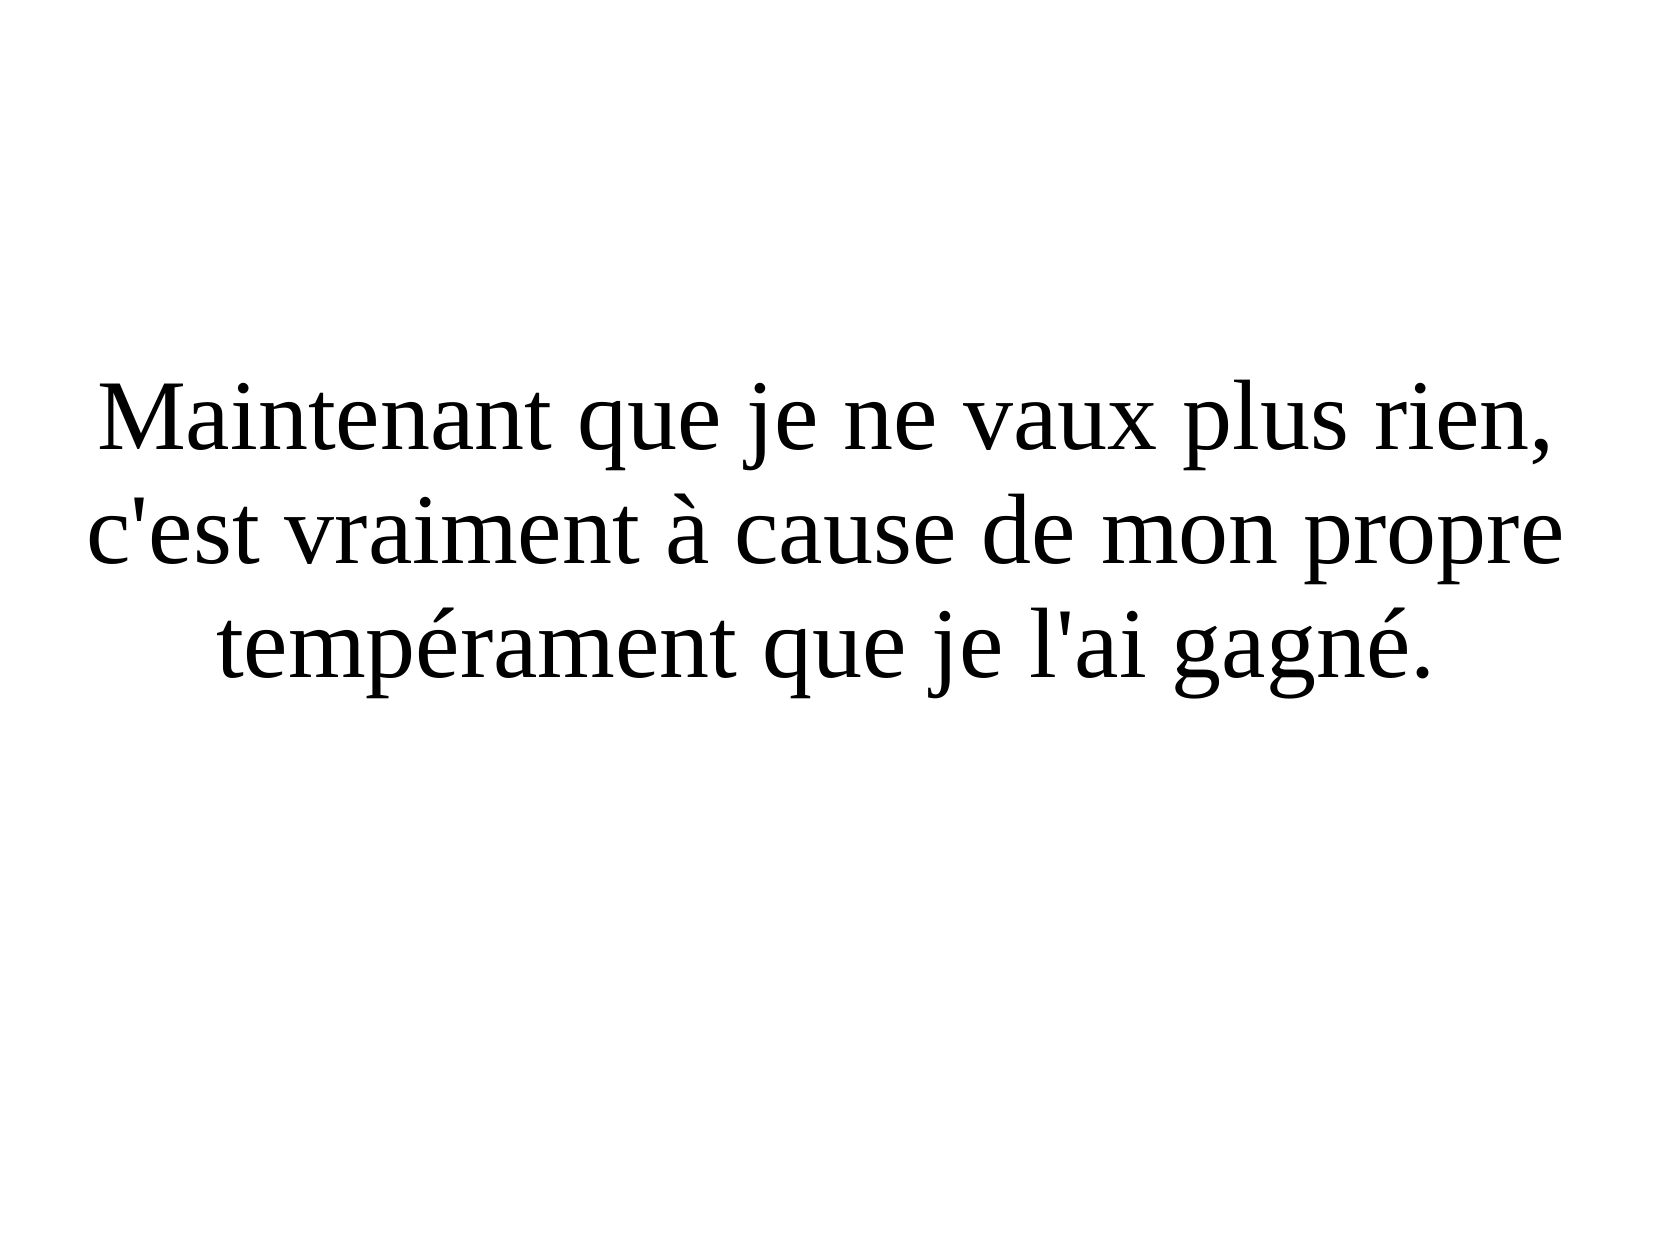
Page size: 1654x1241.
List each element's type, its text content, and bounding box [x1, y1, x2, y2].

text_box Maintenant que je ne vaux plus rien, c'est vraiment à cause de mon propre tempérament que je l'ai gagné. [82, 49, 1571, 1010]
